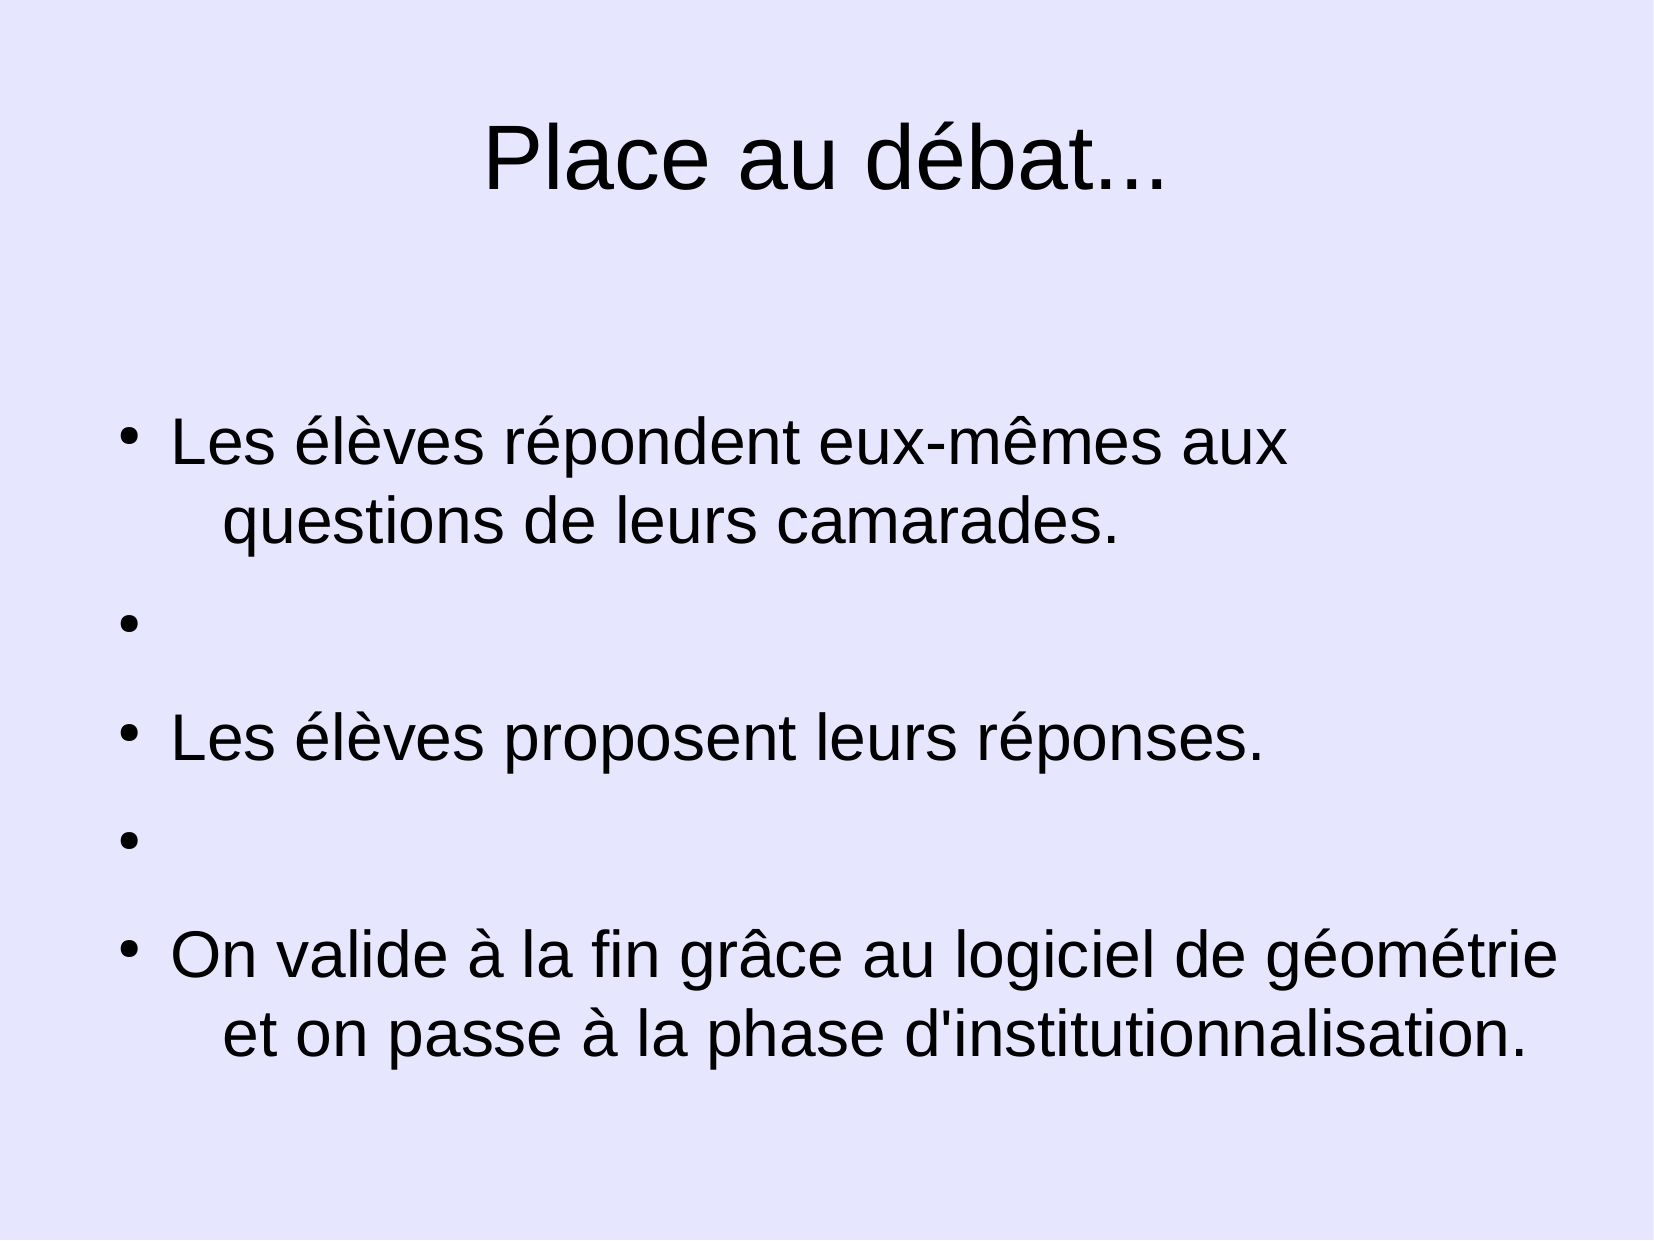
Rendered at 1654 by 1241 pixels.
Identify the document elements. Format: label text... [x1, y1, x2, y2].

list Les élèves répondent eux-mêmes aux questions de leurs camarades. Les élèves proposent leurs réponses. On valide à la fin grâce au logiciel de géométrie et on passe à la phase d'institutionnalisation. [82, 290, 1571, 1094]
title Place au débat... [82, 49, 1571, 257]
